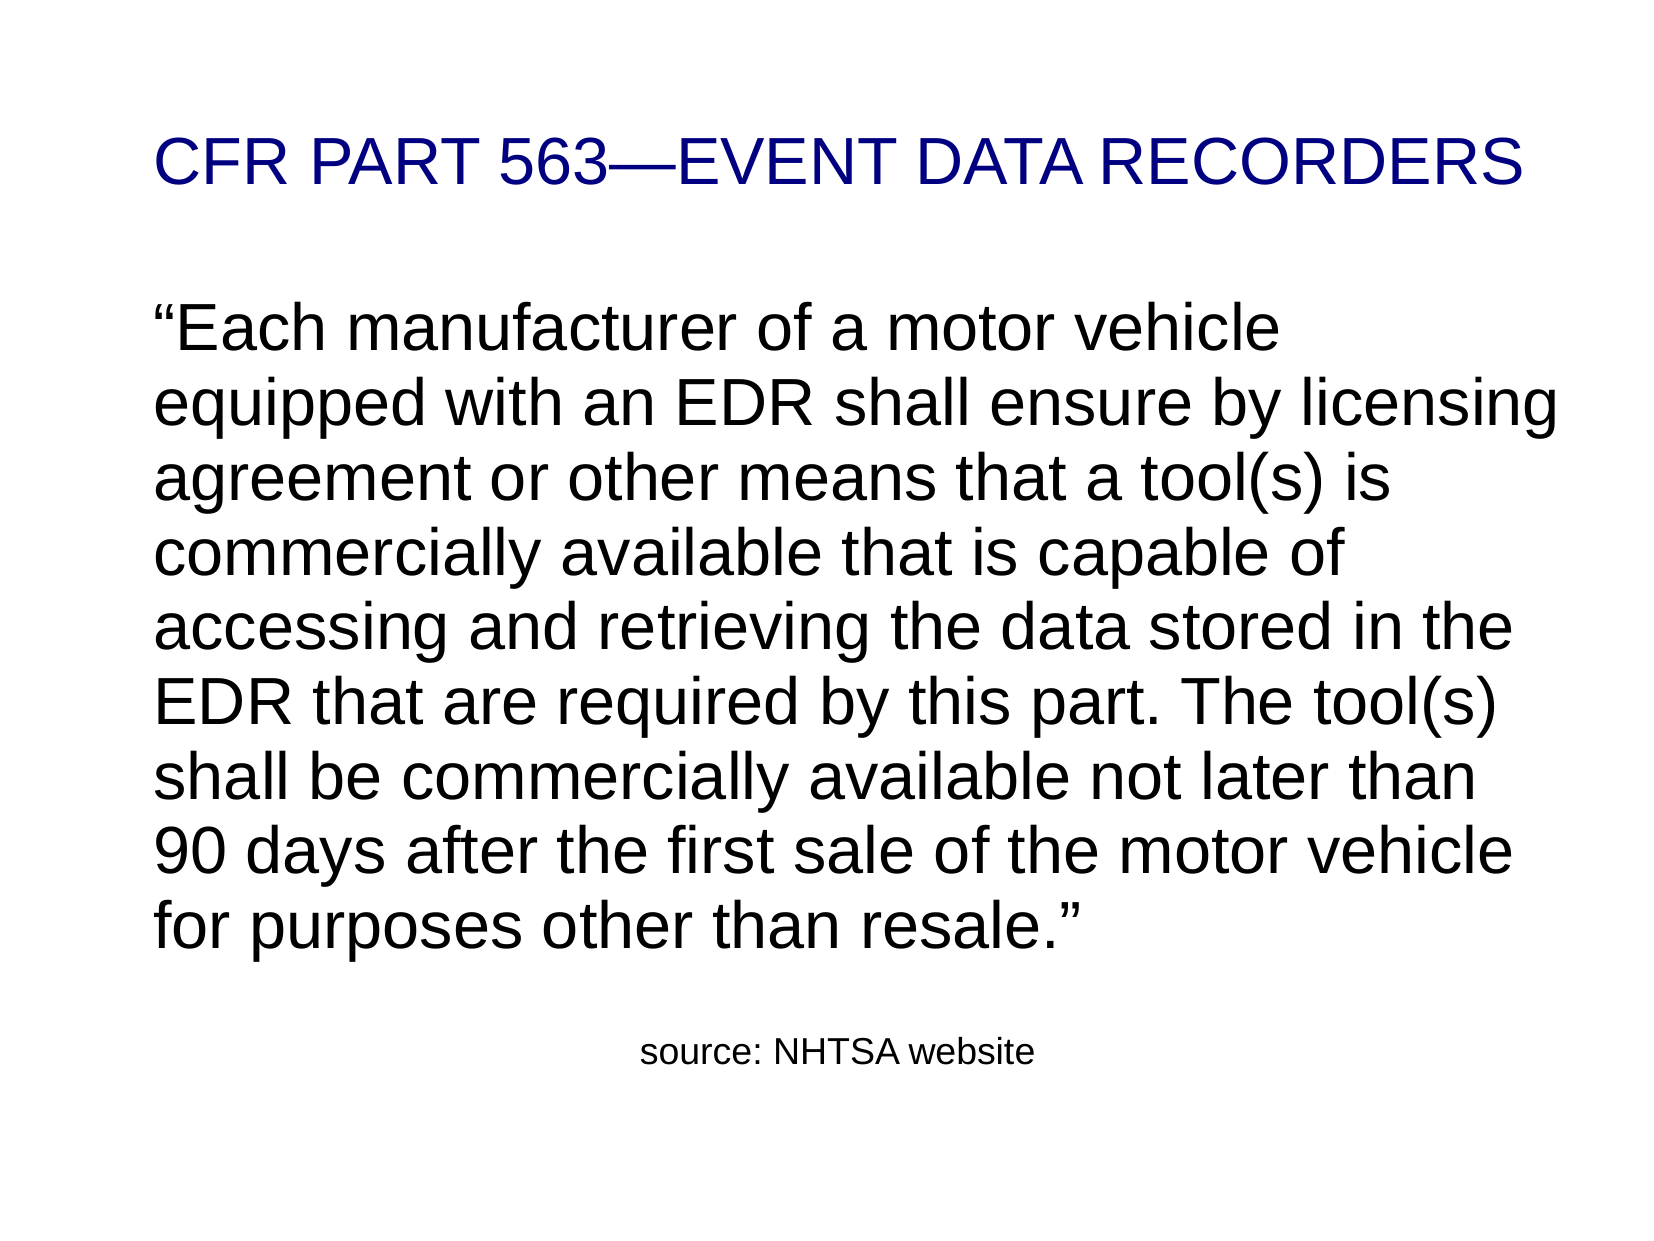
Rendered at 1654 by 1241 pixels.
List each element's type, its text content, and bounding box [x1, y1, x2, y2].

text_box source: NHTSA website [625, 1023, 1051, 1081]
title CFR PART 563—EVENT DATA RECORDERS [82, 49, 1571, 257]
list “Each manufacturer of a motor vehicle equipped with an EDR shall ensure by licensing agreement or other means that a tool(s) is commercially available that is capable of accessing and retrieving the data stored in the EDR that are required by this part. The tool(s) shall be commercially available not later than 90 days after the first sale of the motor vehicle for purposes other than resale.” [82, 290, 1571, 1109]
